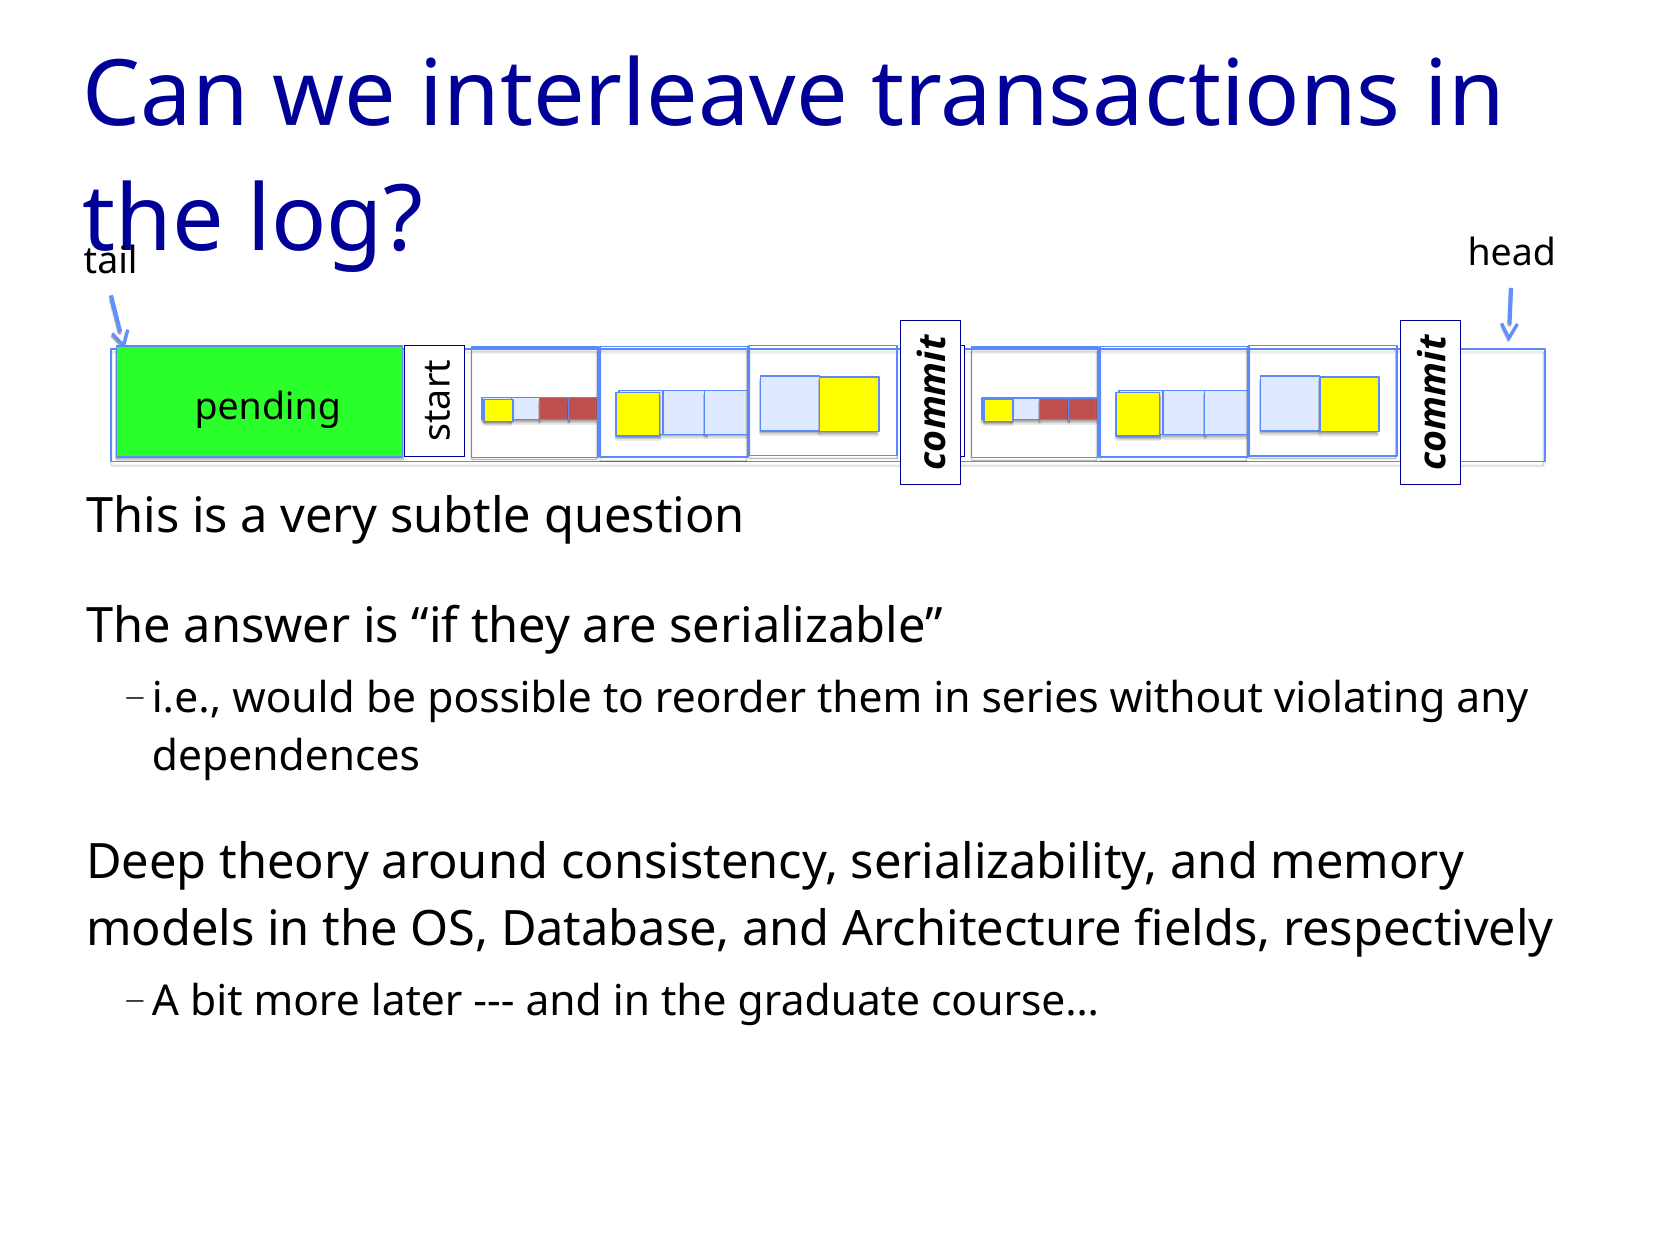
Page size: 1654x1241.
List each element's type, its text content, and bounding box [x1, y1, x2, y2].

text_box commit [900, 320, 961, 485]
text_box tail [69, 228, 153, 289]
text_box start [961, 345, 965, 457]
text_box [116, 346, 403, 458]
text_box [1260, 376, 1379, 432]
text_box start [404, 345, 465, 457]
list This is a very subtle question The answer is “if they are serializable” i.e., would be possible to reorder them in series without violating any dependences Deep theory around consistency, serializability, and memory models in the OS, Database, and Architecture fields, respectively A bit more later --- and in the graduate course… [60, 480, 1571, 1096]
text_box [760, 376, 879, 432]
text_box [482, 397, 596, 422]
text_box [615, 390, 747, 437]
text_box pending [179, 374, 356, 435]
text_box [1115, 390, 1247, 437]
title Can we interleave transactions in the log? [82, 49, 1571, 257]
text_box commit [1400, 320, 1461, 485]
text_box [982, 397, 1096, 422]
text_box head [1452, 220, 1571, 281]
